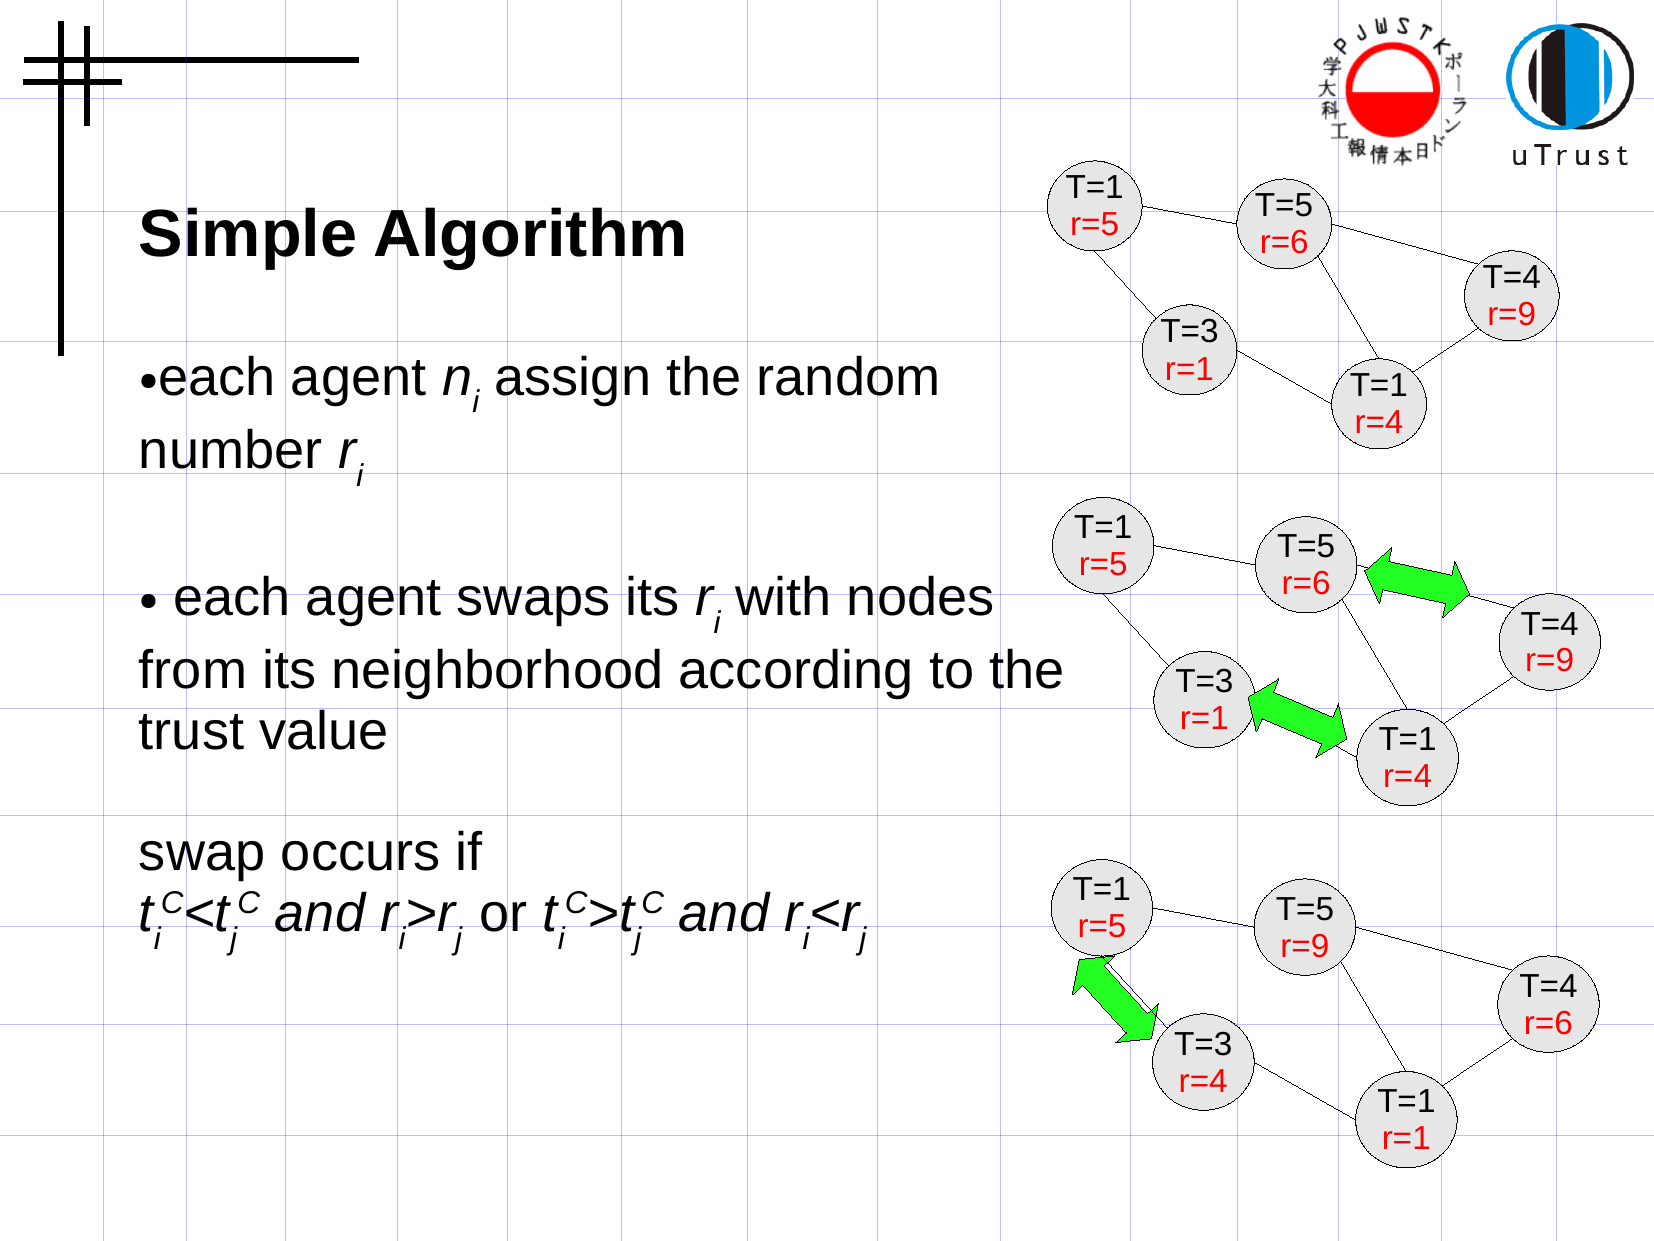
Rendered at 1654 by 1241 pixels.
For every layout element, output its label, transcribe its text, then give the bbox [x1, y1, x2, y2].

text_box T=1 r=1 [1355, 1071, 1458, 1168]
text_box T=1 r=4 [1356, 709, 1459, 806]
text_box [1364, 547, 1470, 618]
text_box [1248, 678, 1347, 758]
text_box [1072, 955, 1159, 1043]
text_box T=1 r=4 [1331, 358, 1427, 449]
text_box T=5 r=6 [1255, 516, 1357, 613]
text_box T=5 r=9 [1254, 878, 1356, 976]
text_box T=4 r=9 [1464, 250, 1560, 341]
picture [1506, 23, 1634, 165]
text_box T=4 r=9 [1499, 593, 1601, 691]
text_box T=1 r=5 [1052, 497, 1154, 594]
text_box T=3 r=4 [1152, 1013, 1255, 1111]
text_box Simple Algorithm each agent ni assign the random number ri each agent swaps its ri with nodes from its neighborhood according to the trust value swap occurs if tiC<tjC and ri>rj or tiC>tjC and ri<rj [124, 189, 1135, 1023]
text_box T=1 r=5 [1051, 859, 1153, 957]
text_box T=3 r=1 [1142, 304, 1237, 395]
picture [1512, 30, 1565, 125]
text_box T=4 r=6 [1497, 955, 1600, 1053]
text_box T=5 r=6 [1236, 178, 1332, 269]
text_box T=1 r=5 [1047, 160, 1143, 251]
text_box T=3 r=1 [1153, 651, 1255, 748]
picture [1304, 0, 1479, 178]
